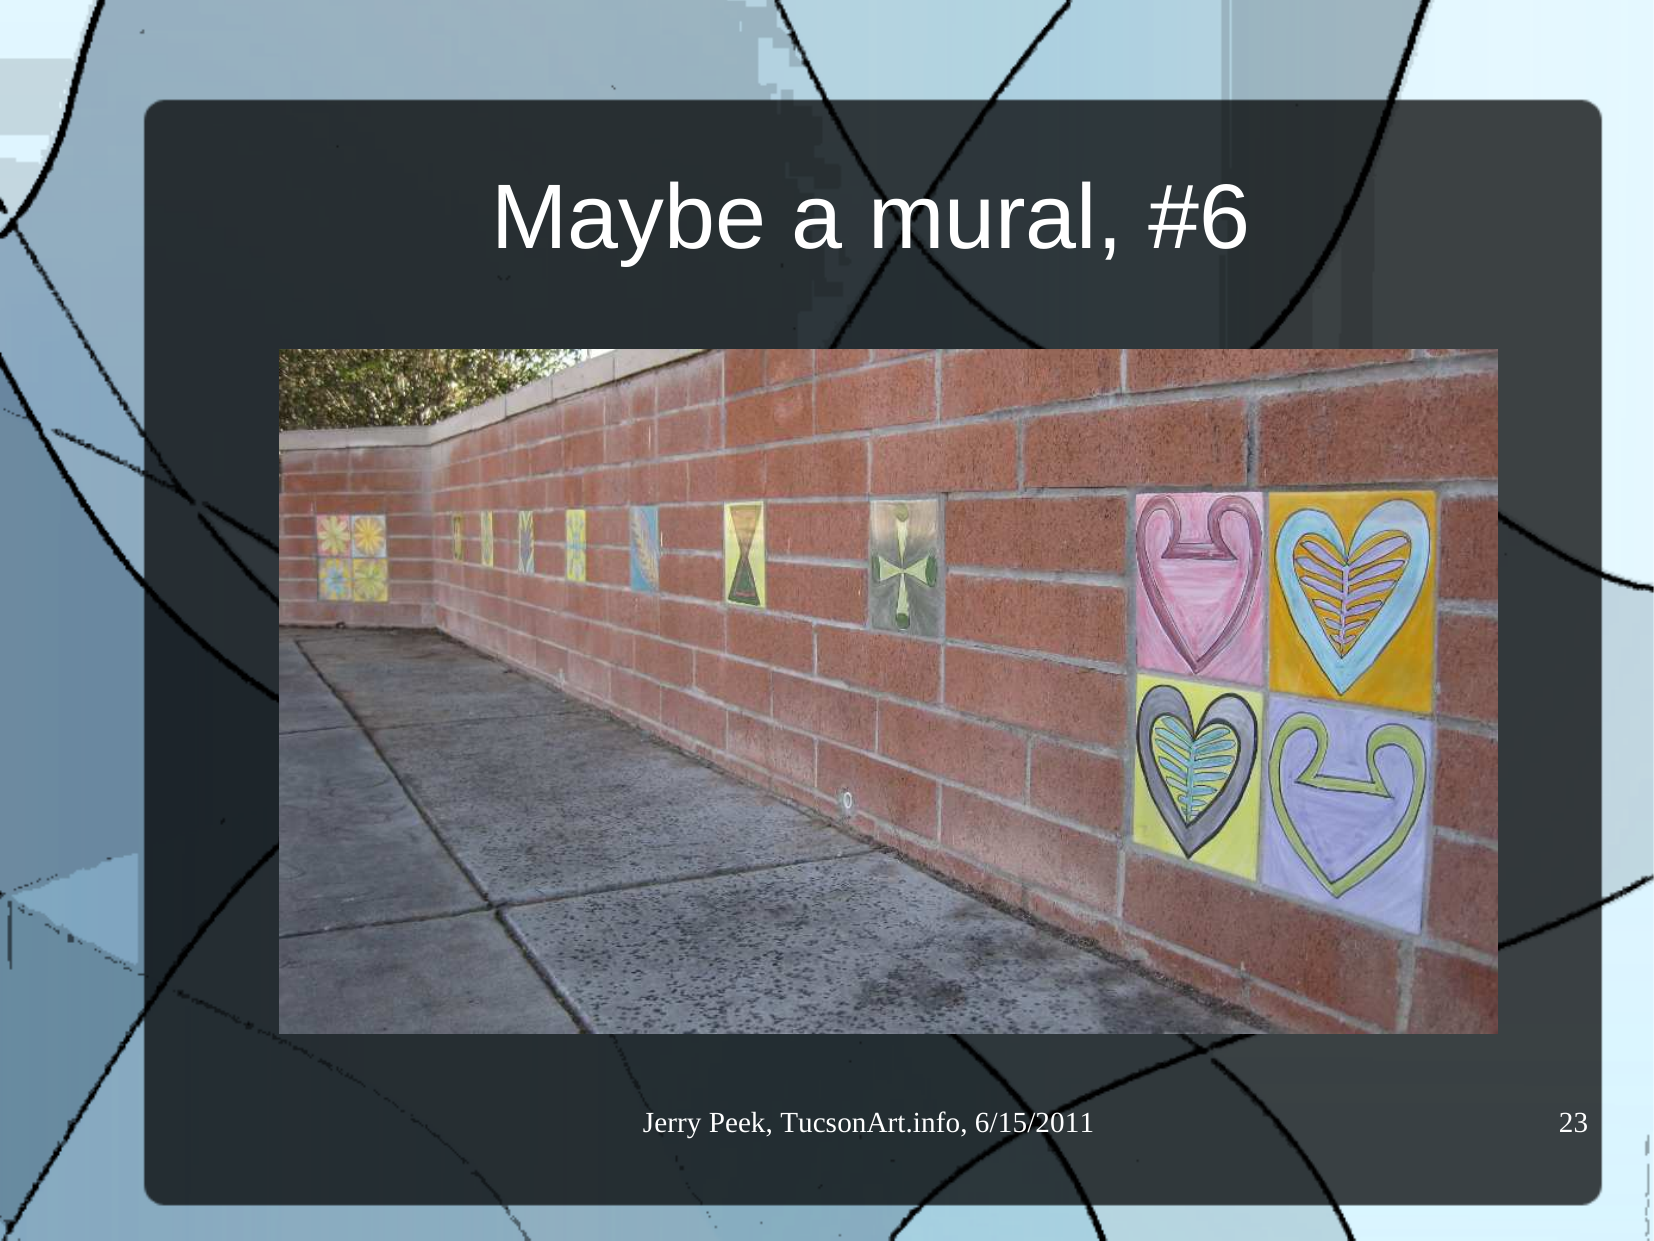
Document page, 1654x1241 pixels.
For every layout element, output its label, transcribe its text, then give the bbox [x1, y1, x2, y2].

picture [0, 0, 1654, 1241]
title Maybe a mural, #6 [159, 108, 1583, 325]
